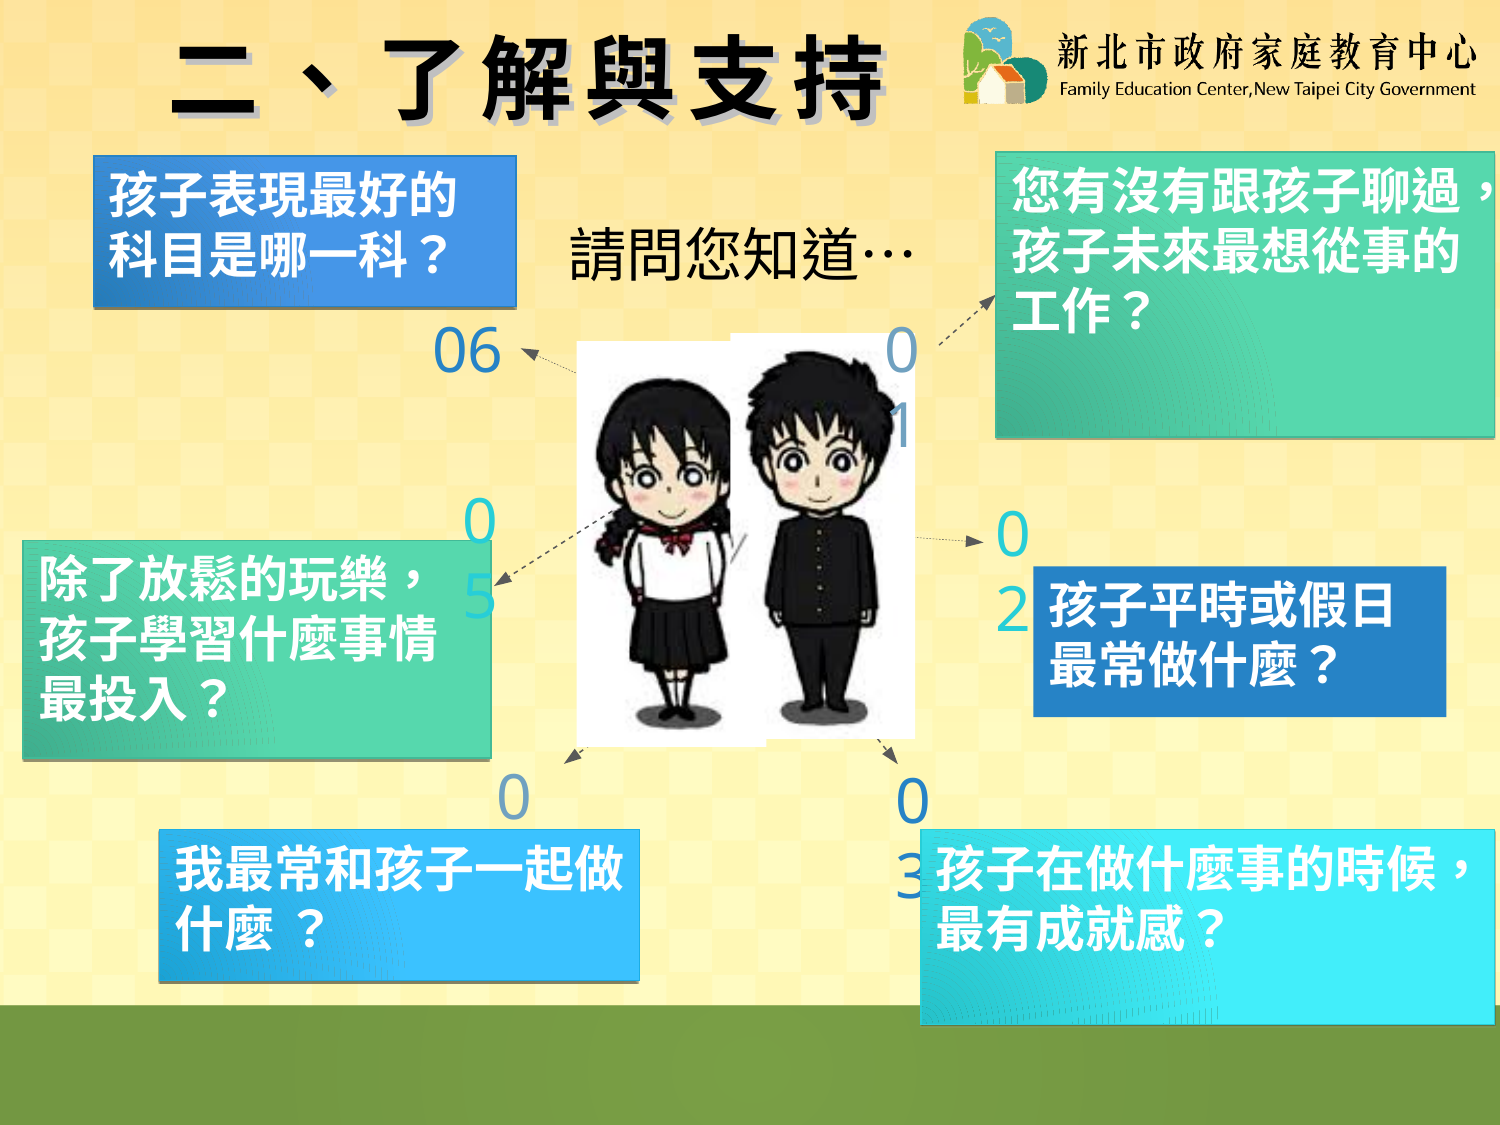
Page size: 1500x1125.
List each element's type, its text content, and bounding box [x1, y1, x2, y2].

text_box 06 [417, 302, 521, 394]
text_box 您有沒有跟孩子聊過， 孩子未來最想從事的工作？ [996, 152, 1495, 437]
text_box 04 [481, 749, 576, 829]
text_box 03 [880, 753, 975, 921]
text_box 01 [869, 302, 964, 470]
text_box 二、了解與支持 [152, 13, 1084, 140]
text_box 孩子表現最好的科目是哪一科？ [93, 155, 517, 307]
text_box 除了放鬆的玩樂， 孩子學習什麼事情最投入？ [23, 540, 491, 759]
text_box 請問您知道… [553, 210, 959, 297]
text_box 我最常和孩子一起做什麼 ？ [159, 829, 640, 981]
text_box 孩子在做什麼事的時候， 最有成就感？ [920, 829, 1495, 1025]
text_box 02 [980, 486, 1076, 653]
picture [0, 0, 1500, 1125]
text_box 孩子平時或假日 最常做什麼？ [1033, 566, 1447, 718]
text_box 05 [447, 474, 547, 641]
